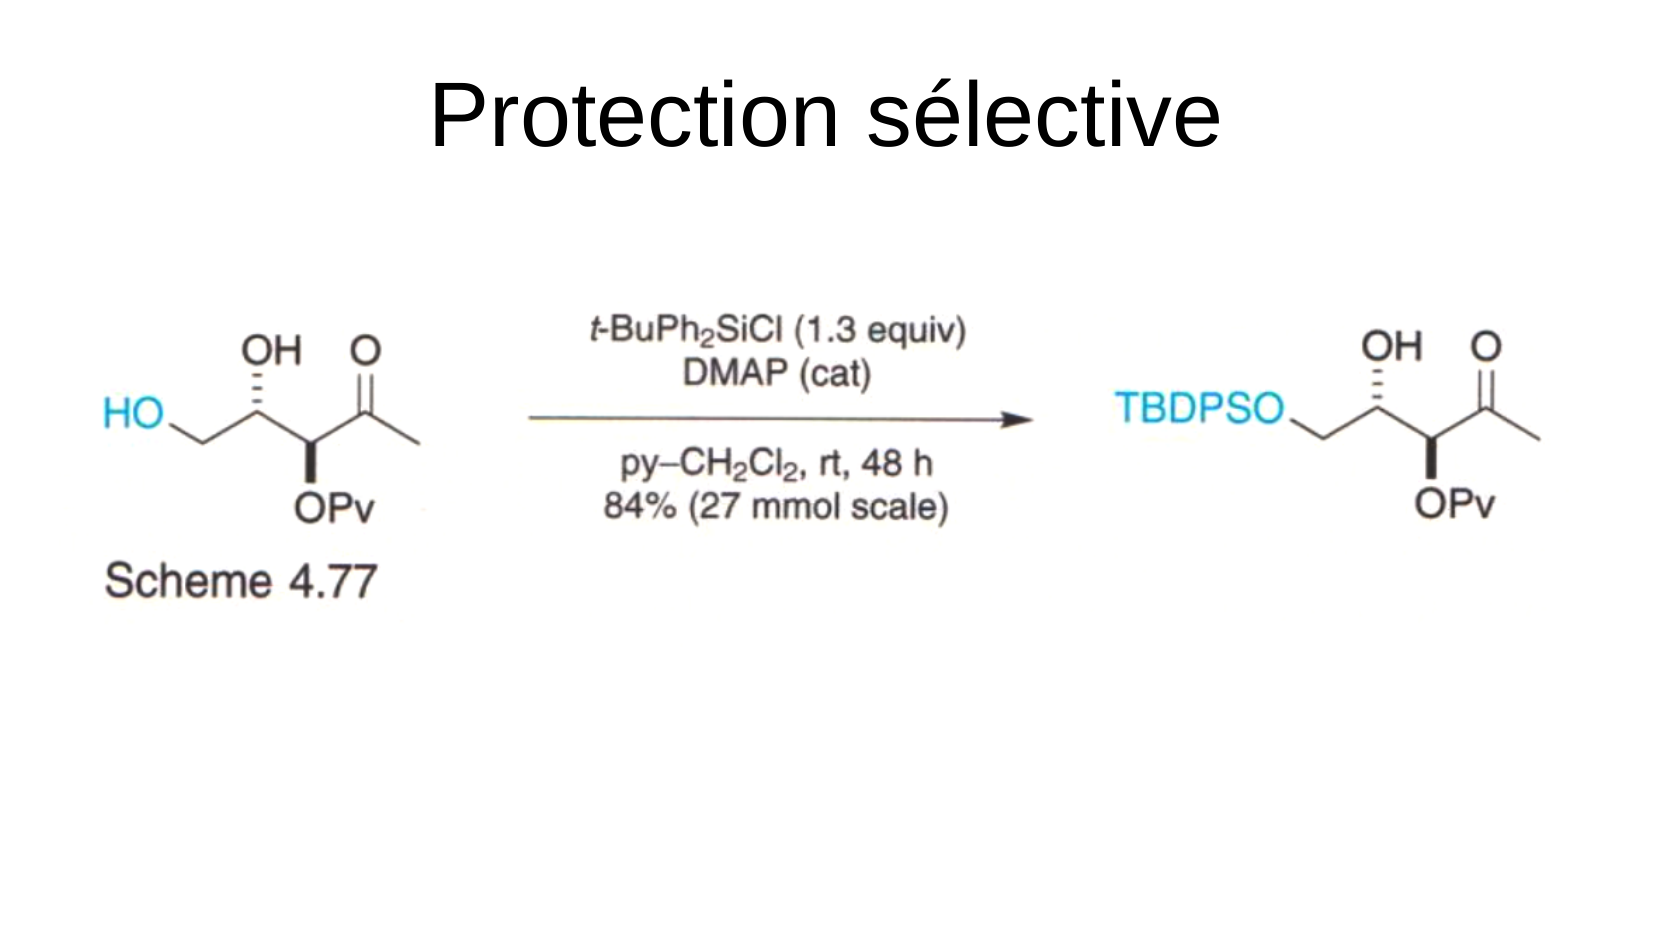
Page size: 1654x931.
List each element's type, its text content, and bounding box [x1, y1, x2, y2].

title Protection sélective [82, 37, 1571, 193]
picture [59, 271, 1580, 647]
